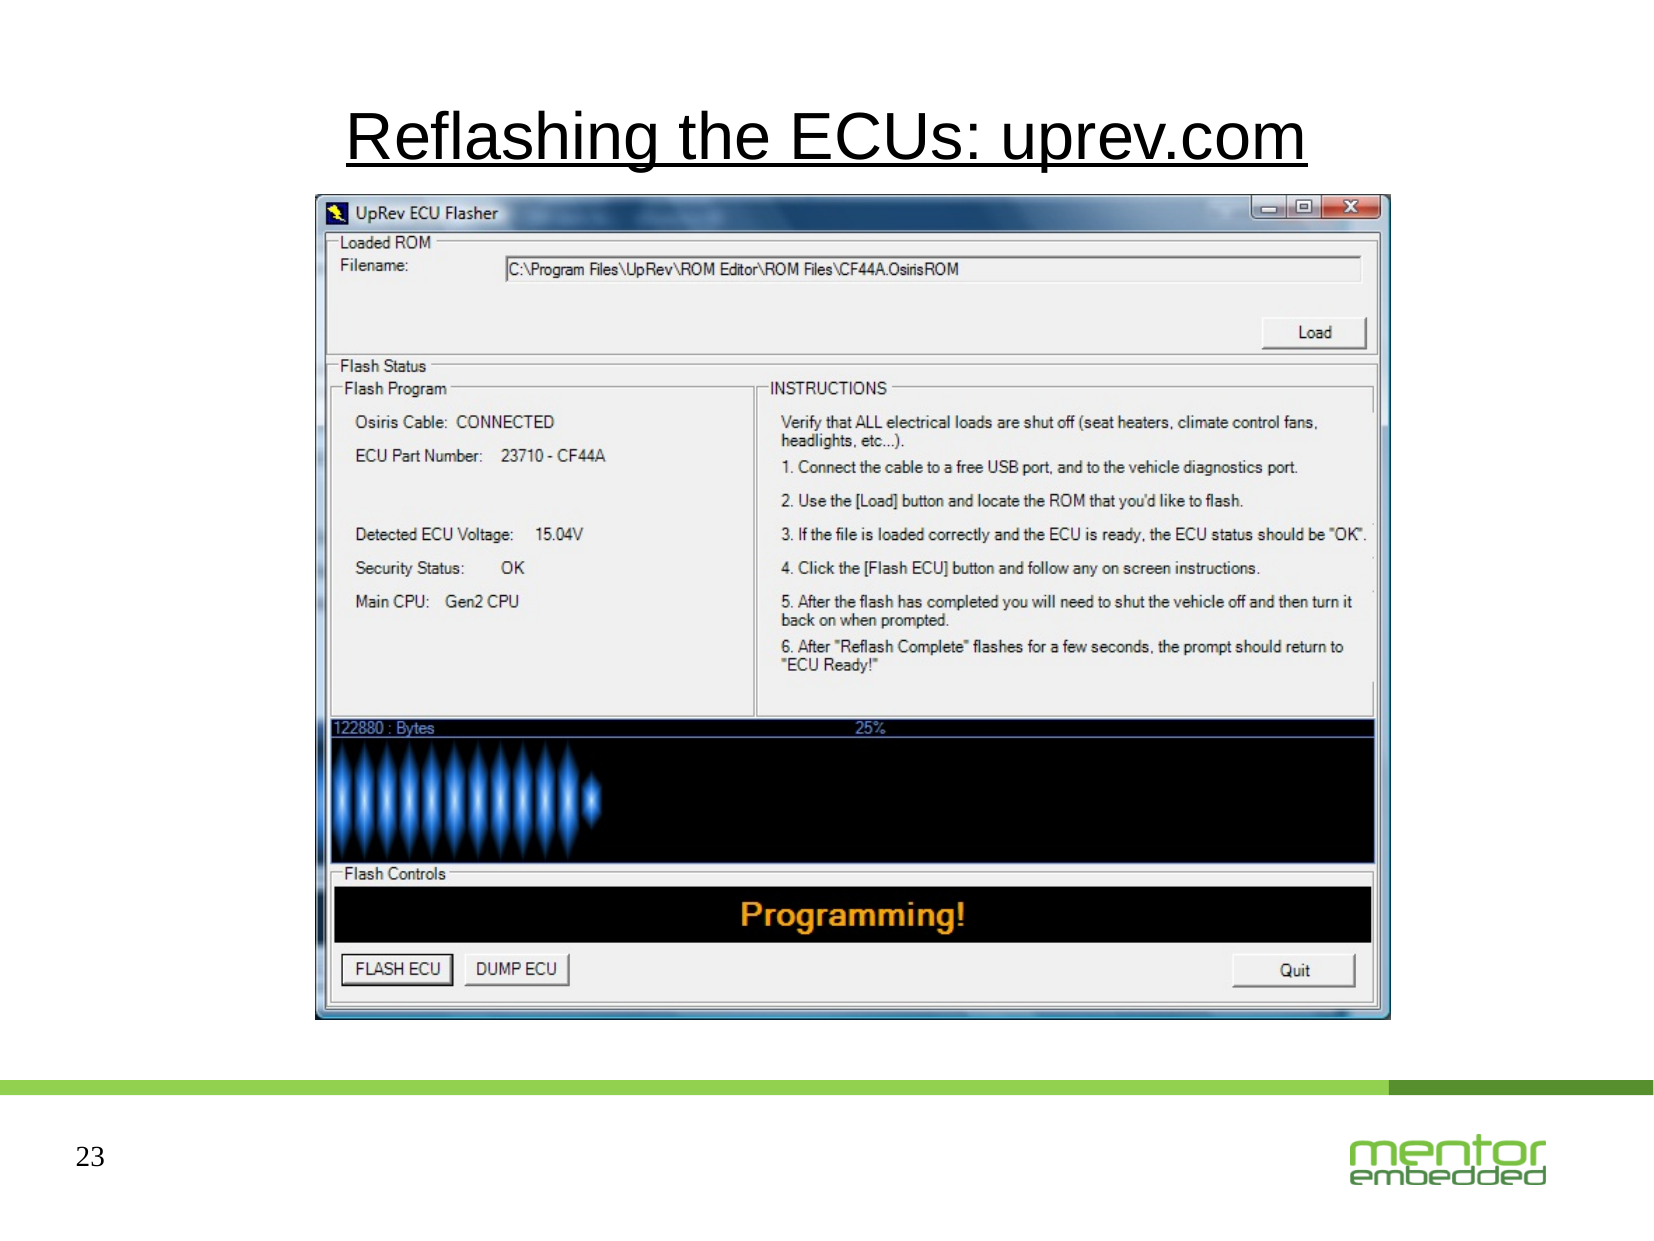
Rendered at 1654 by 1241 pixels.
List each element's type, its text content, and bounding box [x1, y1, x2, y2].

picture [315, 241, 1391, 1021]
picture [1350, 1134, 1546, 1185]
title Reflashing the ECUs: uprev.com [82, 32, 1571, 241]
